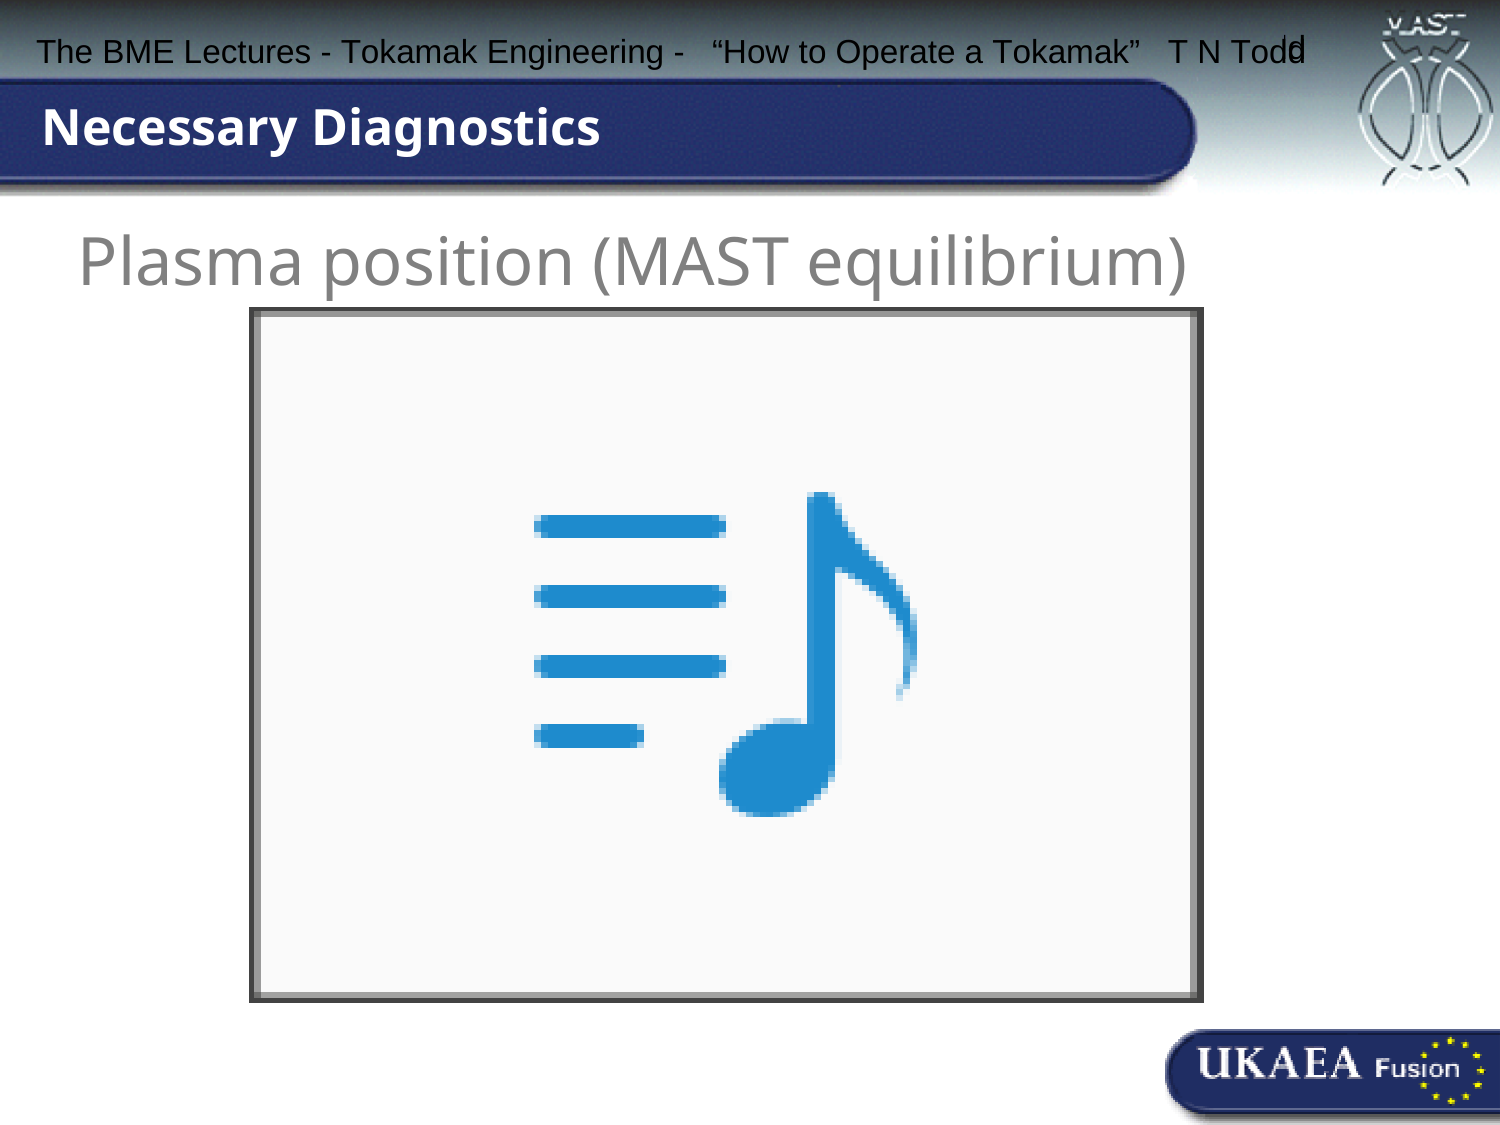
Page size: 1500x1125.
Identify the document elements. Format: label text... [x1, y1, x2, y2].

picture [0, 0, 1500, 202]
text_box Necessary Diagnostics [26, 88, 617, 164]
text_box Plasma position (MAST equilibrium) [62, 210, 1221, 307]
picture [1165, 1029, 1500, 1125]
text_box [248, 307, 1205, 1004]
text_box The BME Lectures - Tokamak Engineering - “How to Operate a Tokamak” T N Todd [0, 22, 1324, 64]
